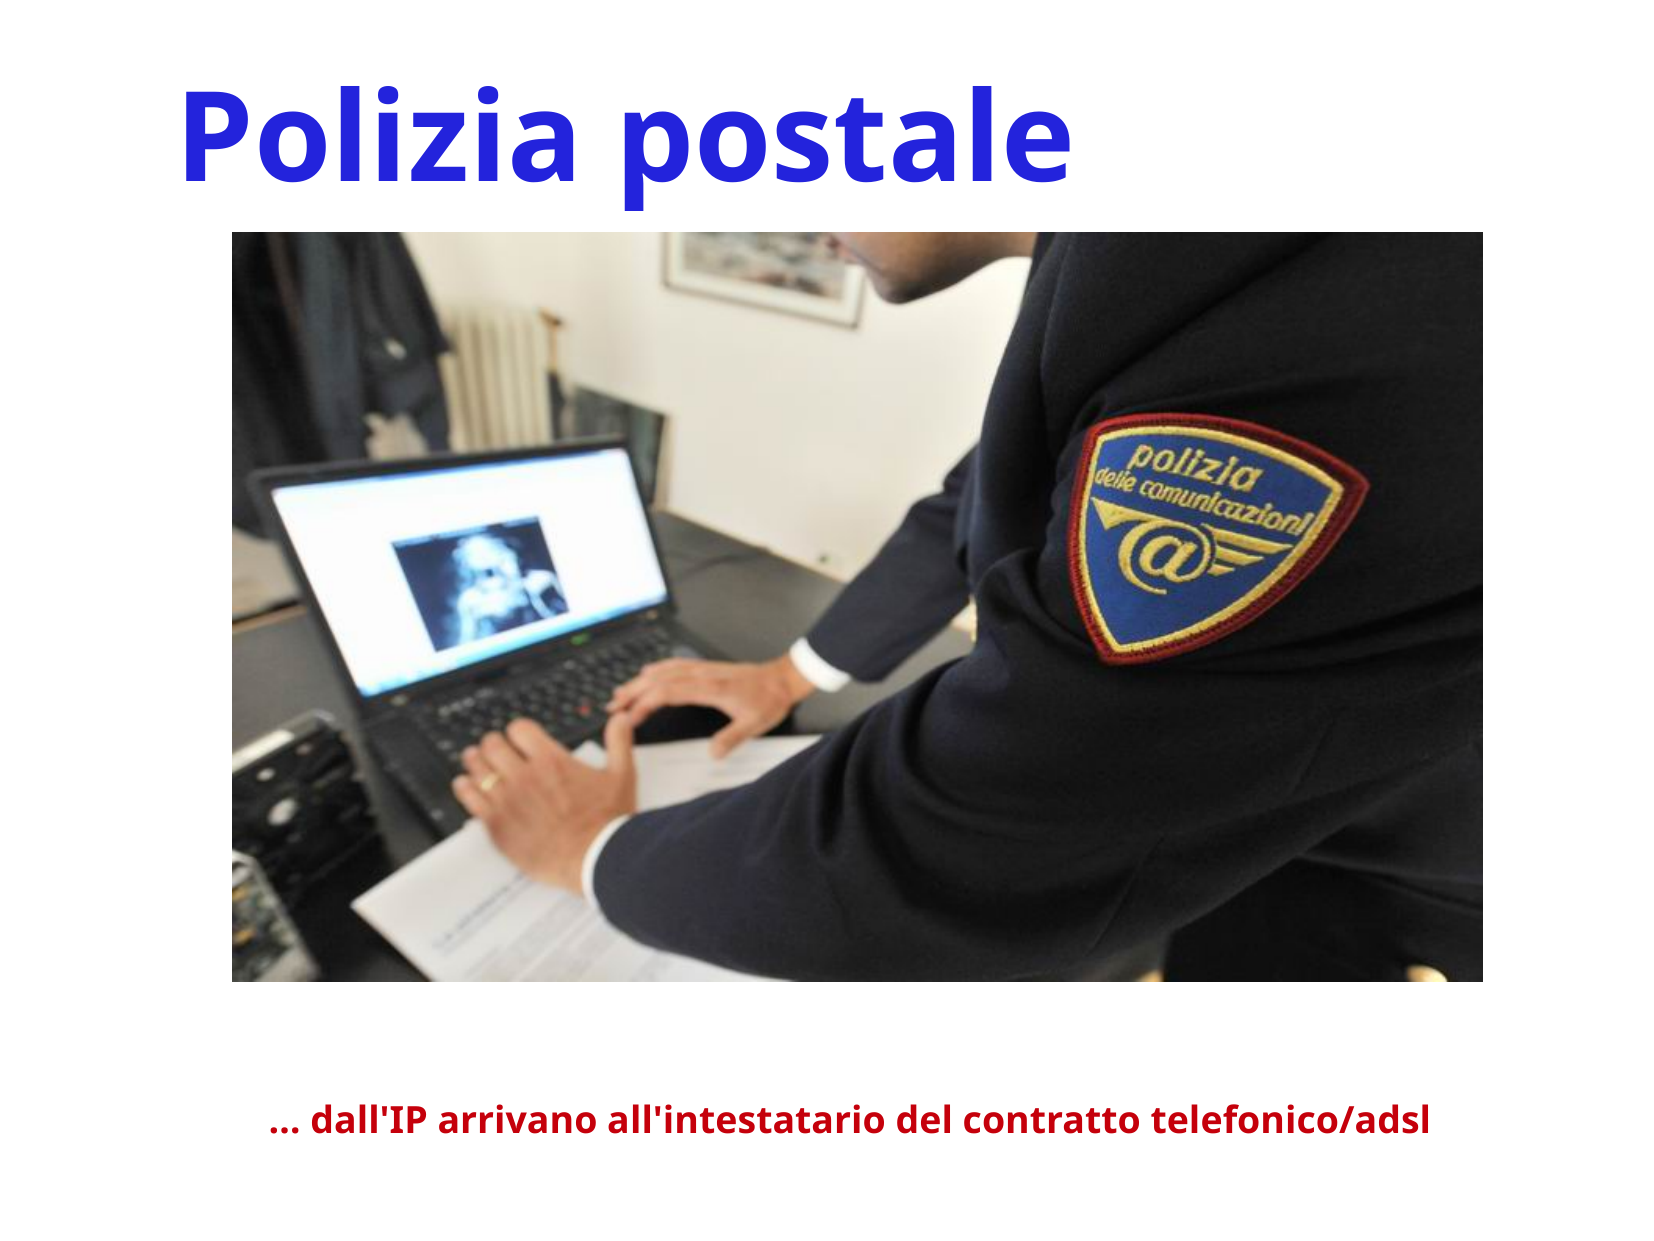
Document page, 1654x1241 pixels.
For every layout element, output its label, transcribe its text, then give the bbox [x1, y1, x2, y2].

text_box Polizia postale [160, 39, 1211, 207]
text_box … dall'IP arrivano all'intestatario del contratto telefonico/adsl [253, 1085, 1602, 1146]
picture [232, 232, 1483, 983]
